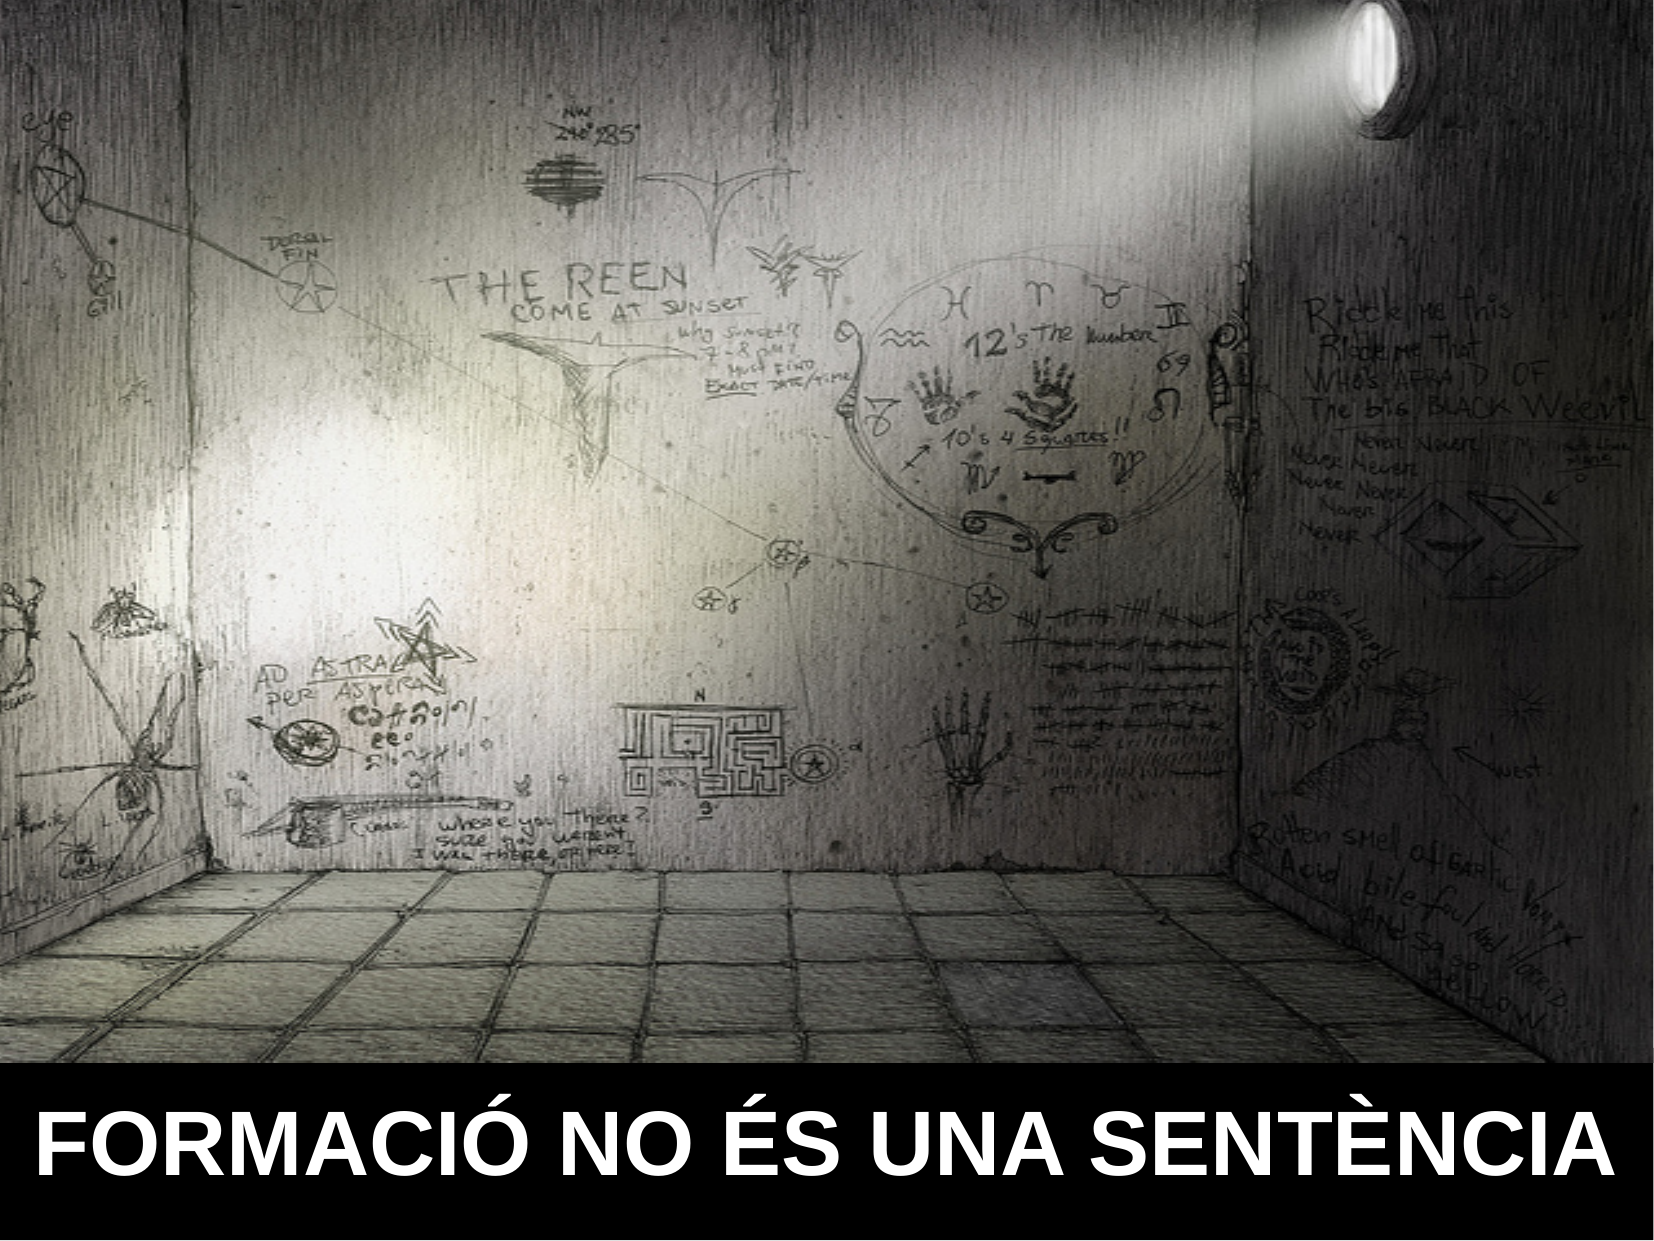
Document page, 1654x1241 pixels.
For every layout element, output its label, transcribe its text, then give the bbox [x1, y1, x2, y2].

title FORMACIÓ NO ÉS UNA SENTÈNCIA [0, 1063, 1654, 1241]
picture [0, 0, 1654, 1063]
